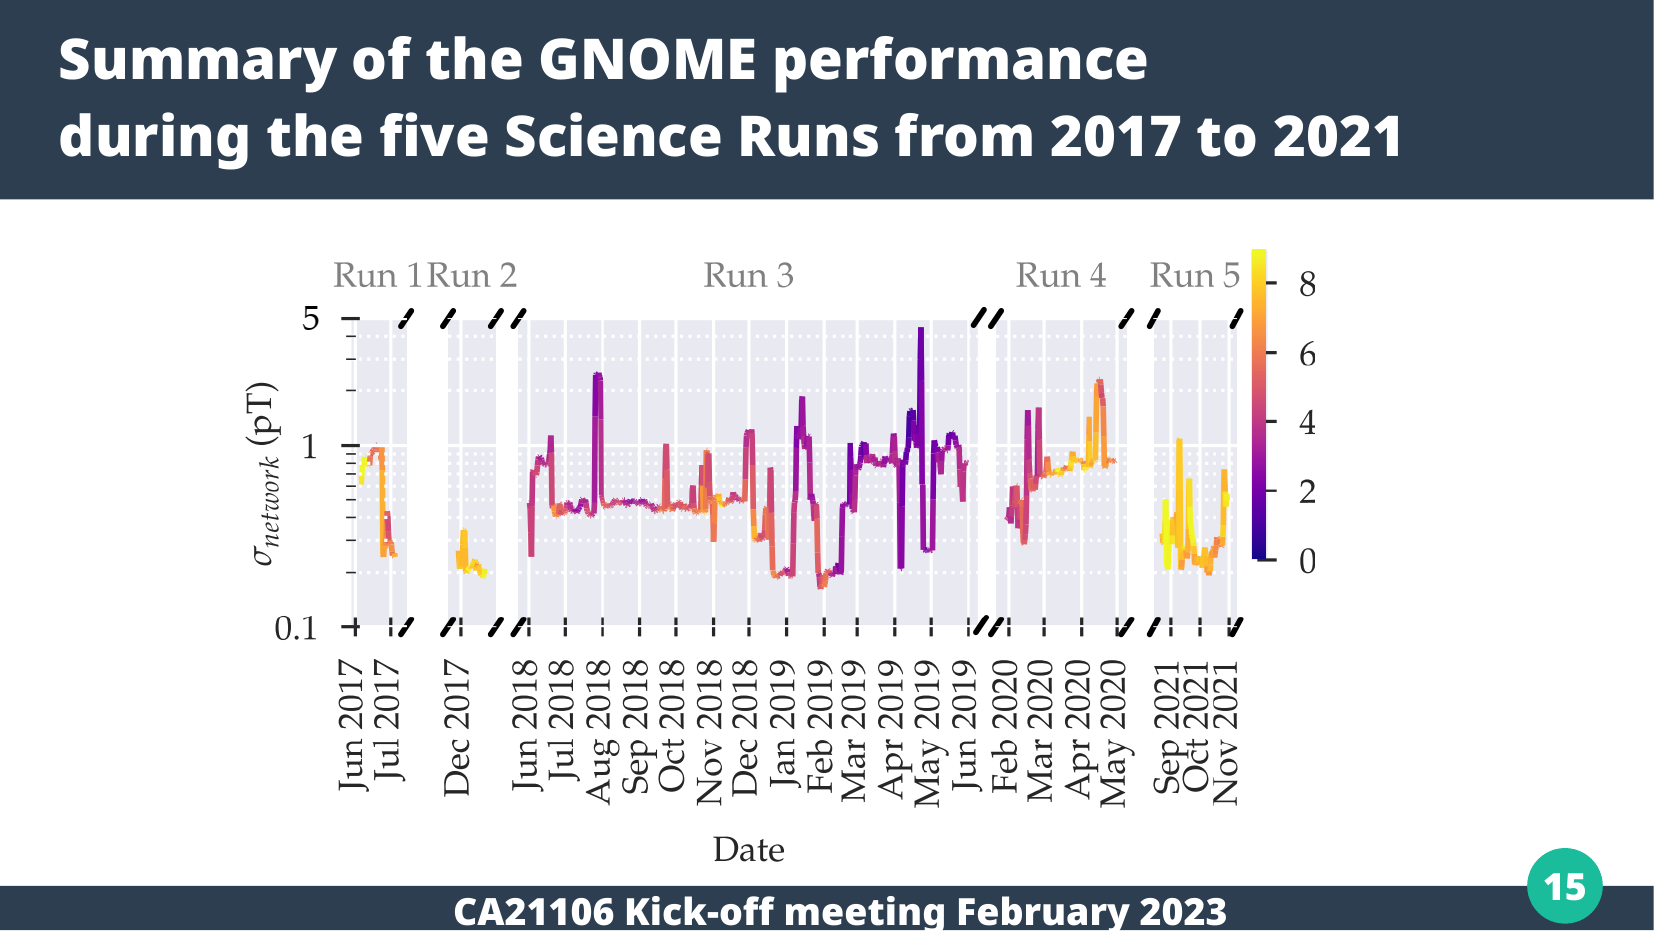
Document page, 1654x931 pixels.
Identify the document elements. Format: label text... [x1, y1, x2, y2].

title Summary of the GNOME performance during the five Science Runs from 2017 to 2021 [59, 37, 1595, 155]
picture [238, 239, 1335, 870]
